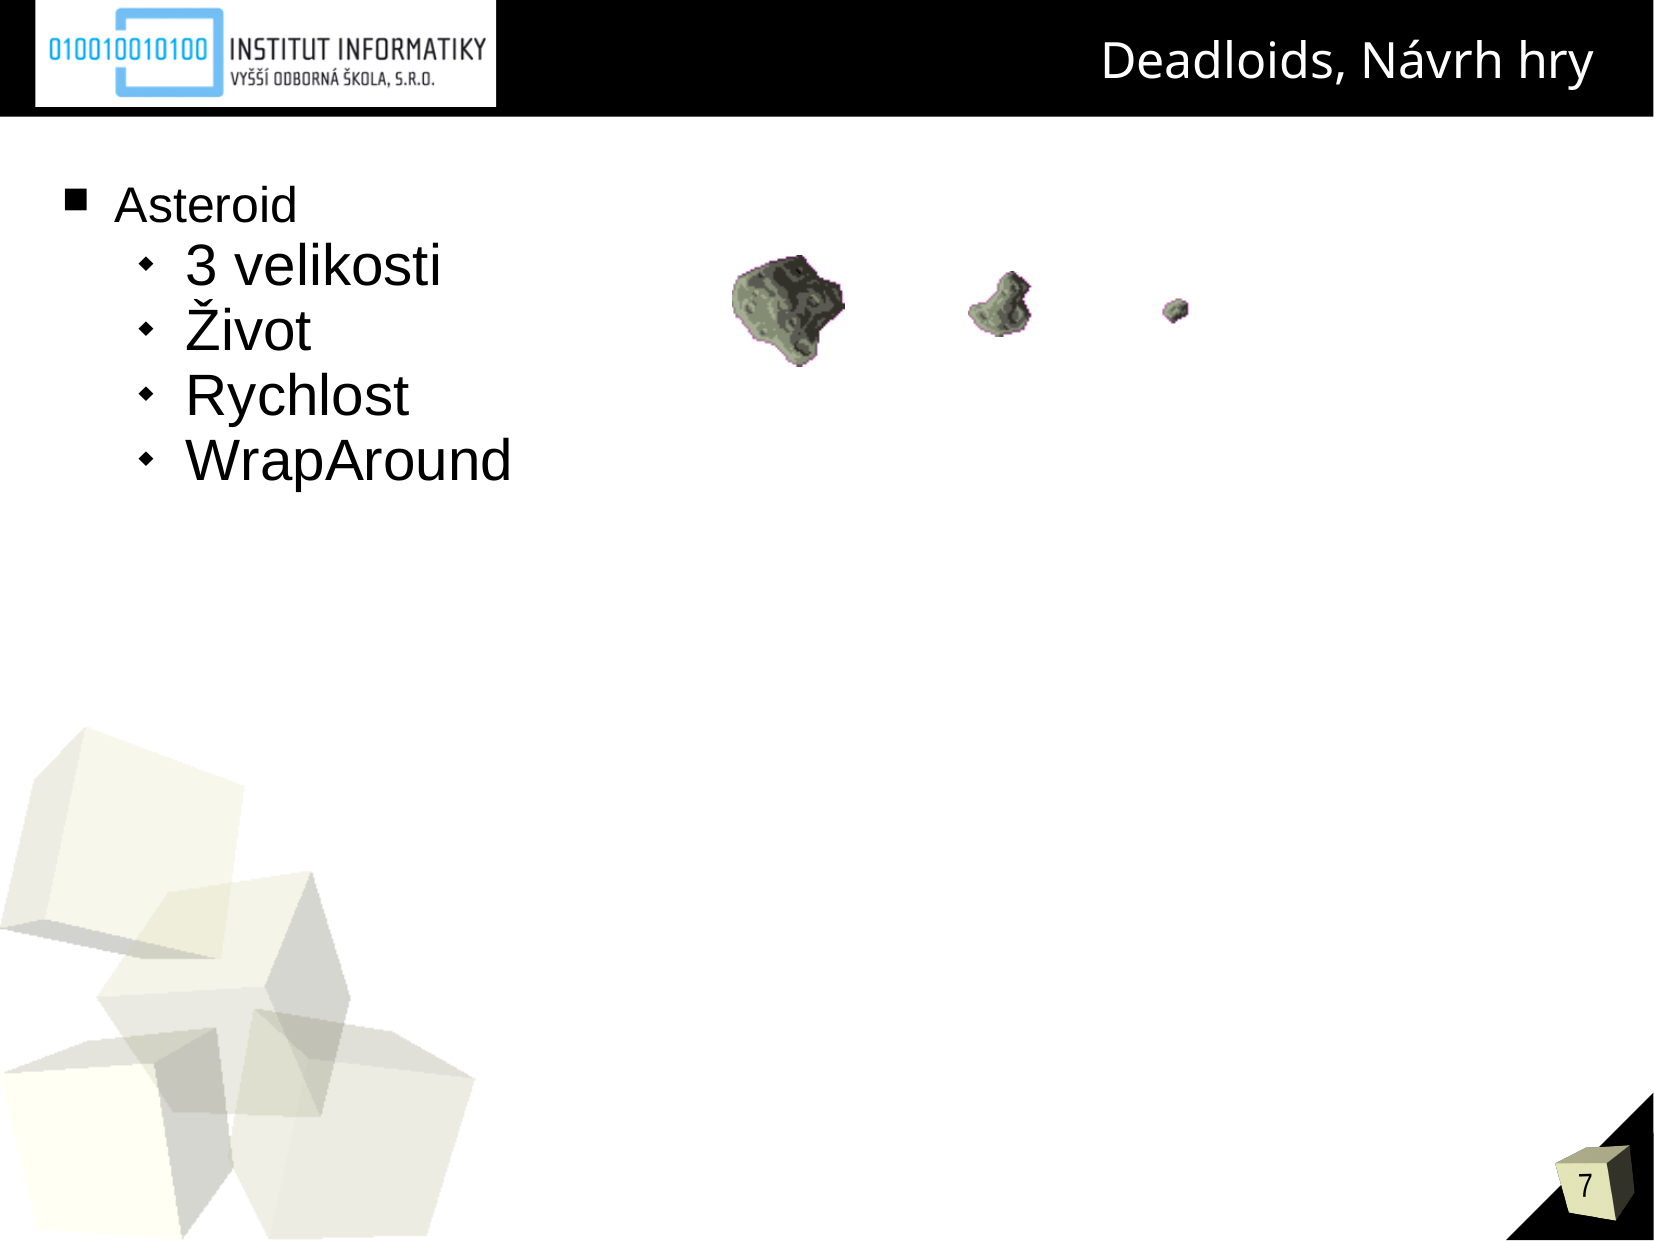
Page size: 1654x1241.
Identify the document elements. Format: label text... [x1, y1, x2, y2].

picture [968, 271, 1036, 337]
picture [1161, 295, 1193, 328]
title Deadloids, Návrh hry [118, 0, 1595, 119]
list Asteroid 3 velikosti Život Rychlost WrapAround [44, 177, 1611, 1214]
picture [732, 255, 845, 367]
picture [0, 726, 477, 1241]
